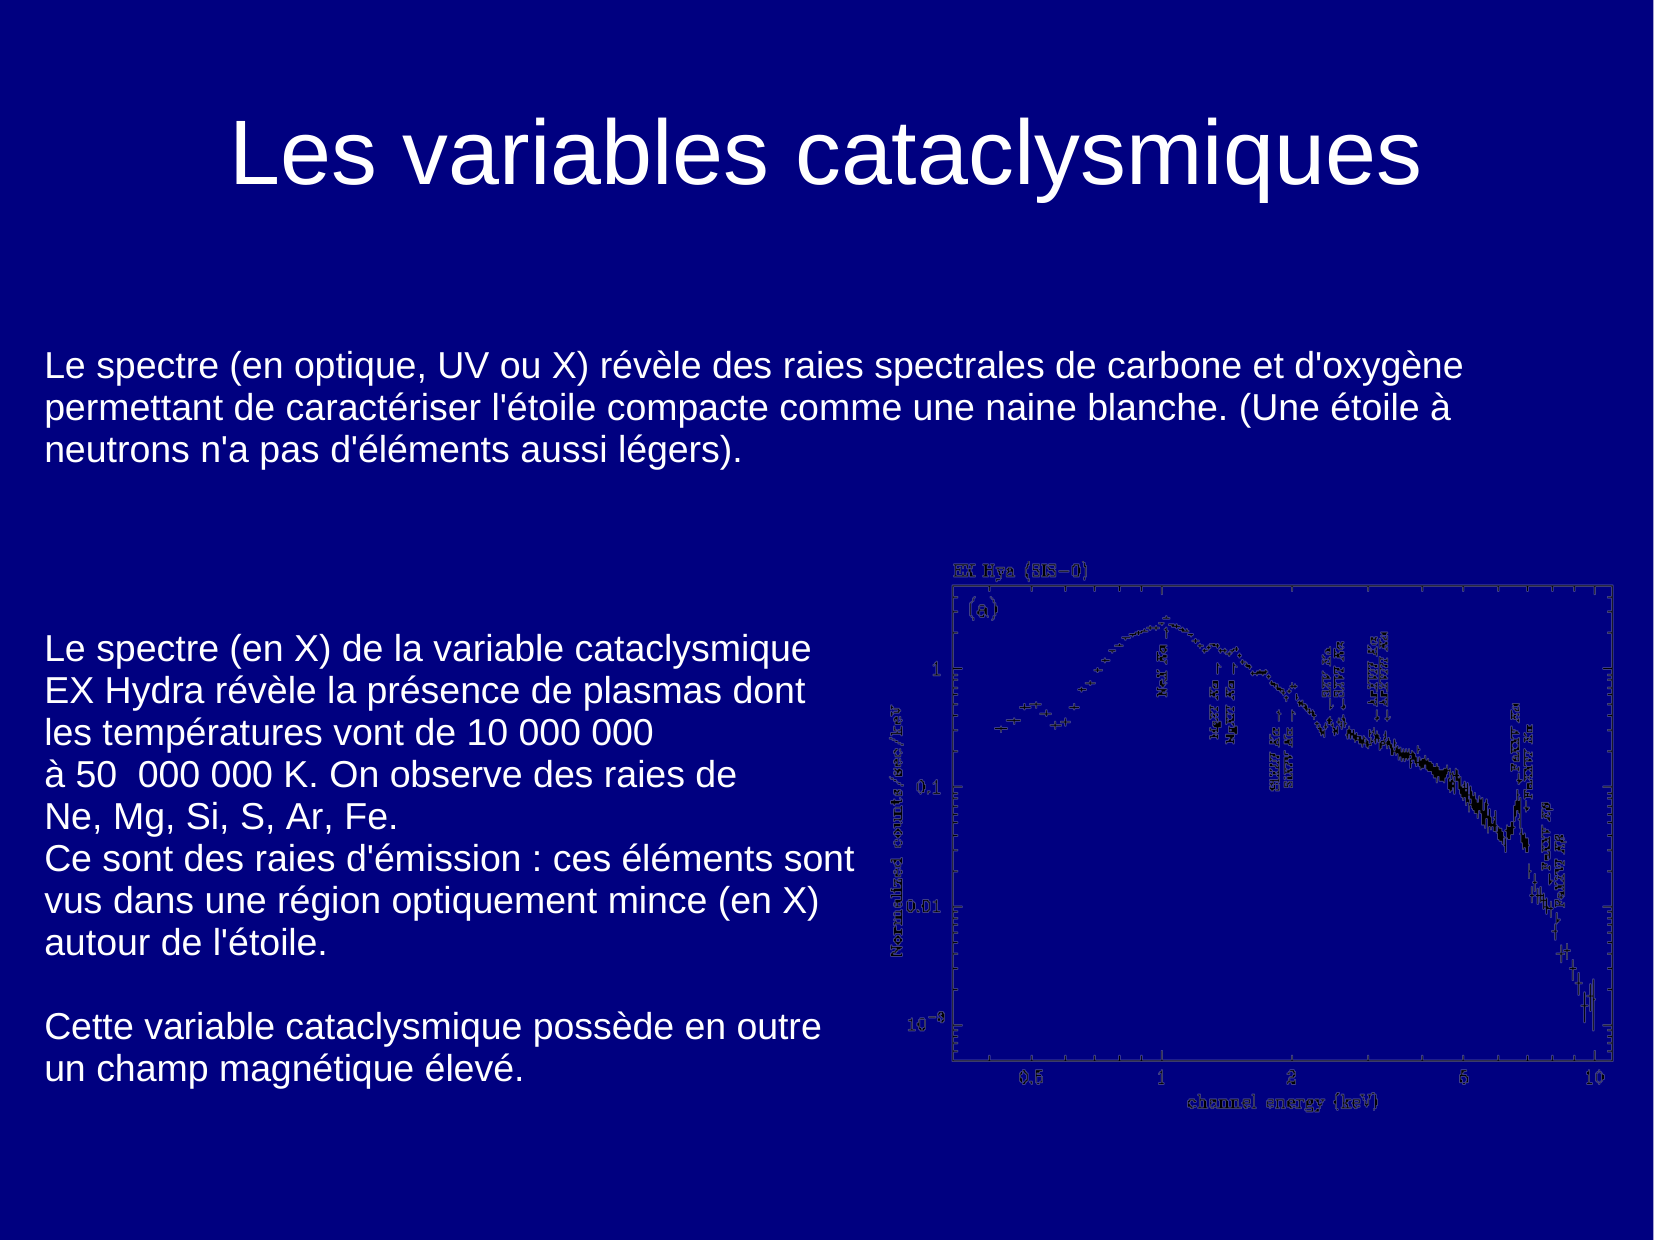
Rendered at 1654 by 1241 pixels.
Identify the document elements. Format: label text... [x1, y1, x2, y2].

title Les variables cataclysmiques [82, 49, 1571, 257]
picture [885, 561, 1625, 1123]
text_box Le spectre (en X) de la variable cataclysmique EX Hydra révèle la présence de plasmas dont les températures vont de 10 000 000 à 50 000 000 K. On observe des raies de Ne, Mg, Si, S, Ar, Fe. Ce sont des raies d'émission : ces éléments sont vus dans une région optiquement mince (en X) autour de l'étoile. Cette variable cataclysmique possède en outre un champ magnétique élevé. [29, 620, 870, 1224]
text_box Le spectre (en optique, UV ou X) révèle des raies spectrales de carbone et d'oxygène permettant de caractériser l'étoile compacte comme une naine blanche. (Une étoile à neutrons n'a pas d'éléments aussi légers). [29, 295, 1506, 650]
